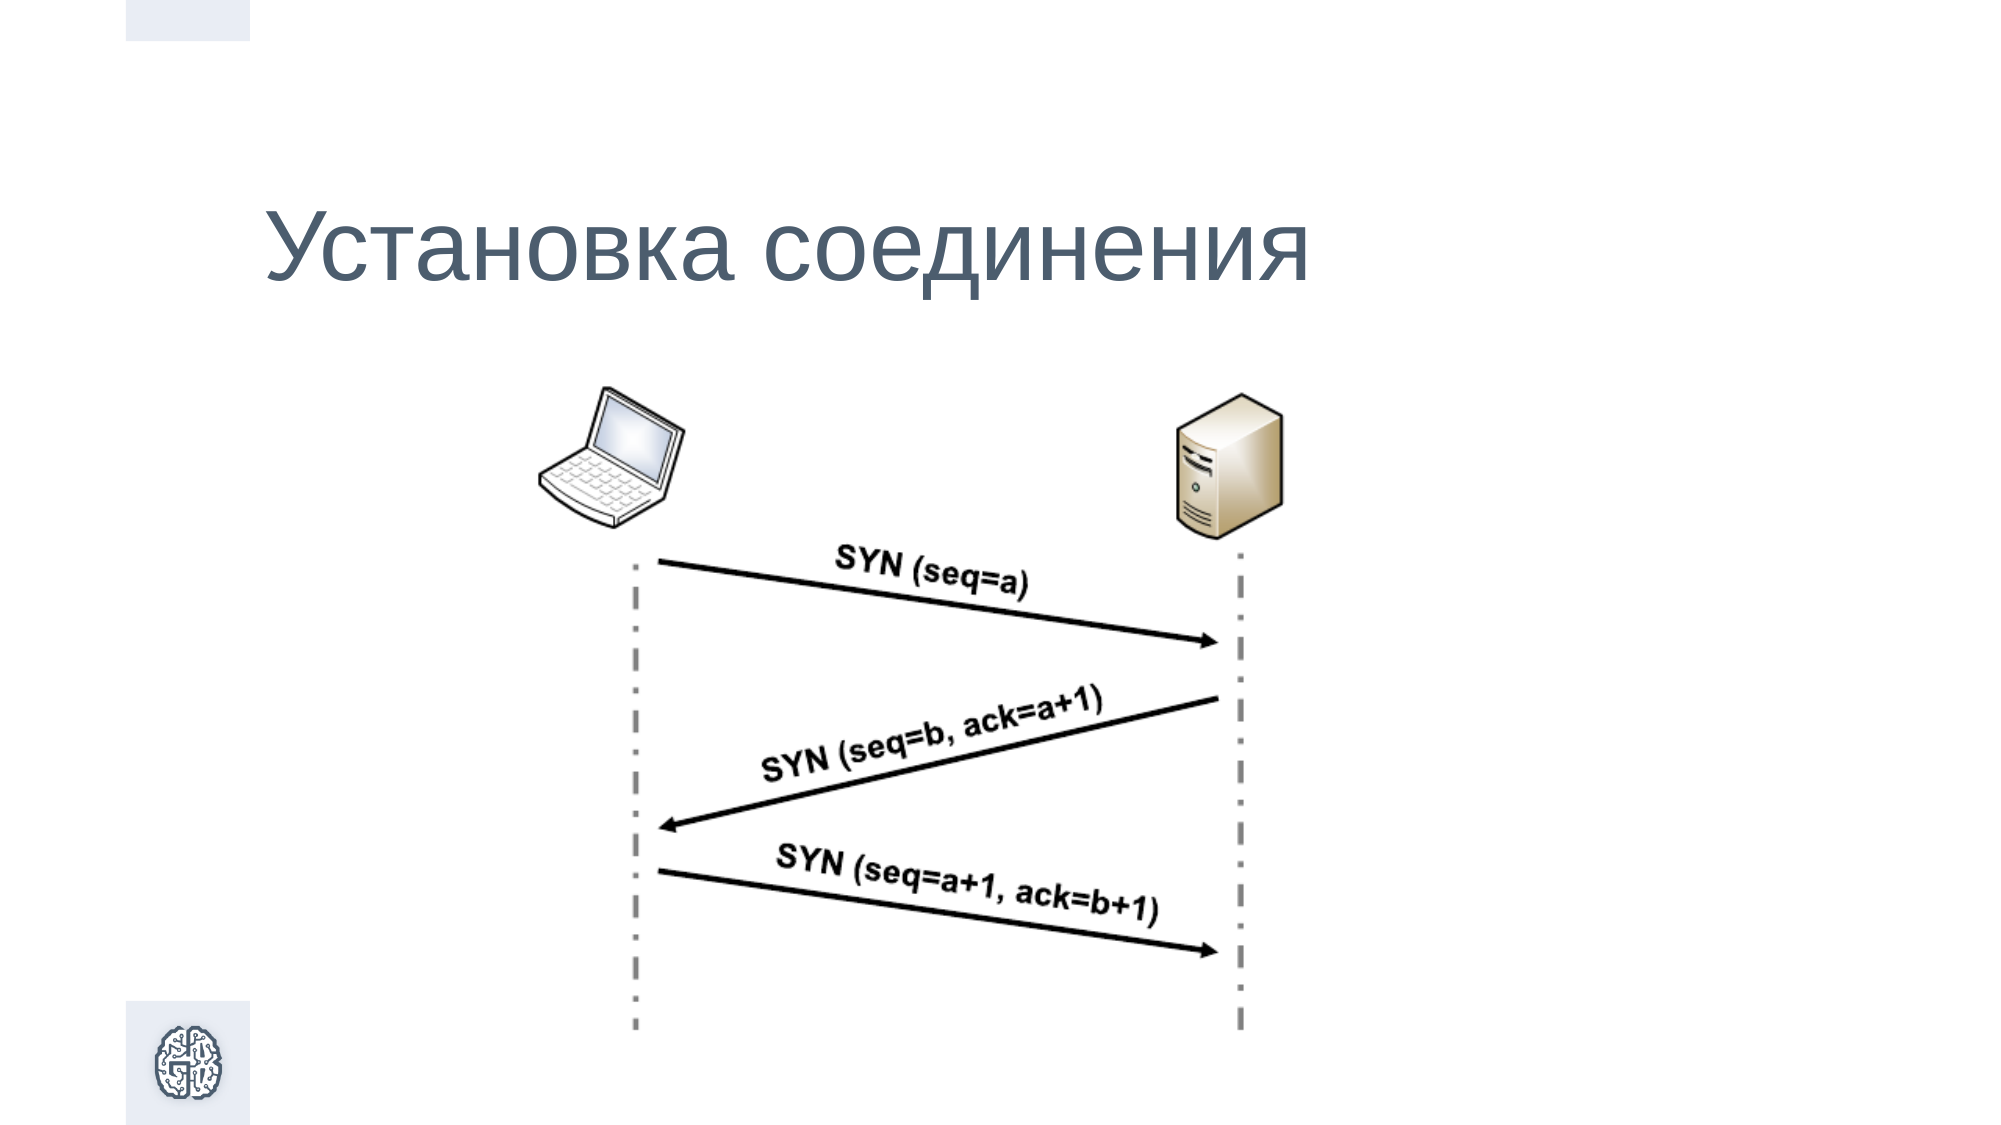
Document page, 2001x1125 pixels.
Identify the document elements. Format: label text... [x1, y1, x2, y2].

title Установка соединения [248, 124, 1752, 372]
picture [501, 371, 1369, 1096]
picture [144, 1016, 232, 1110]
